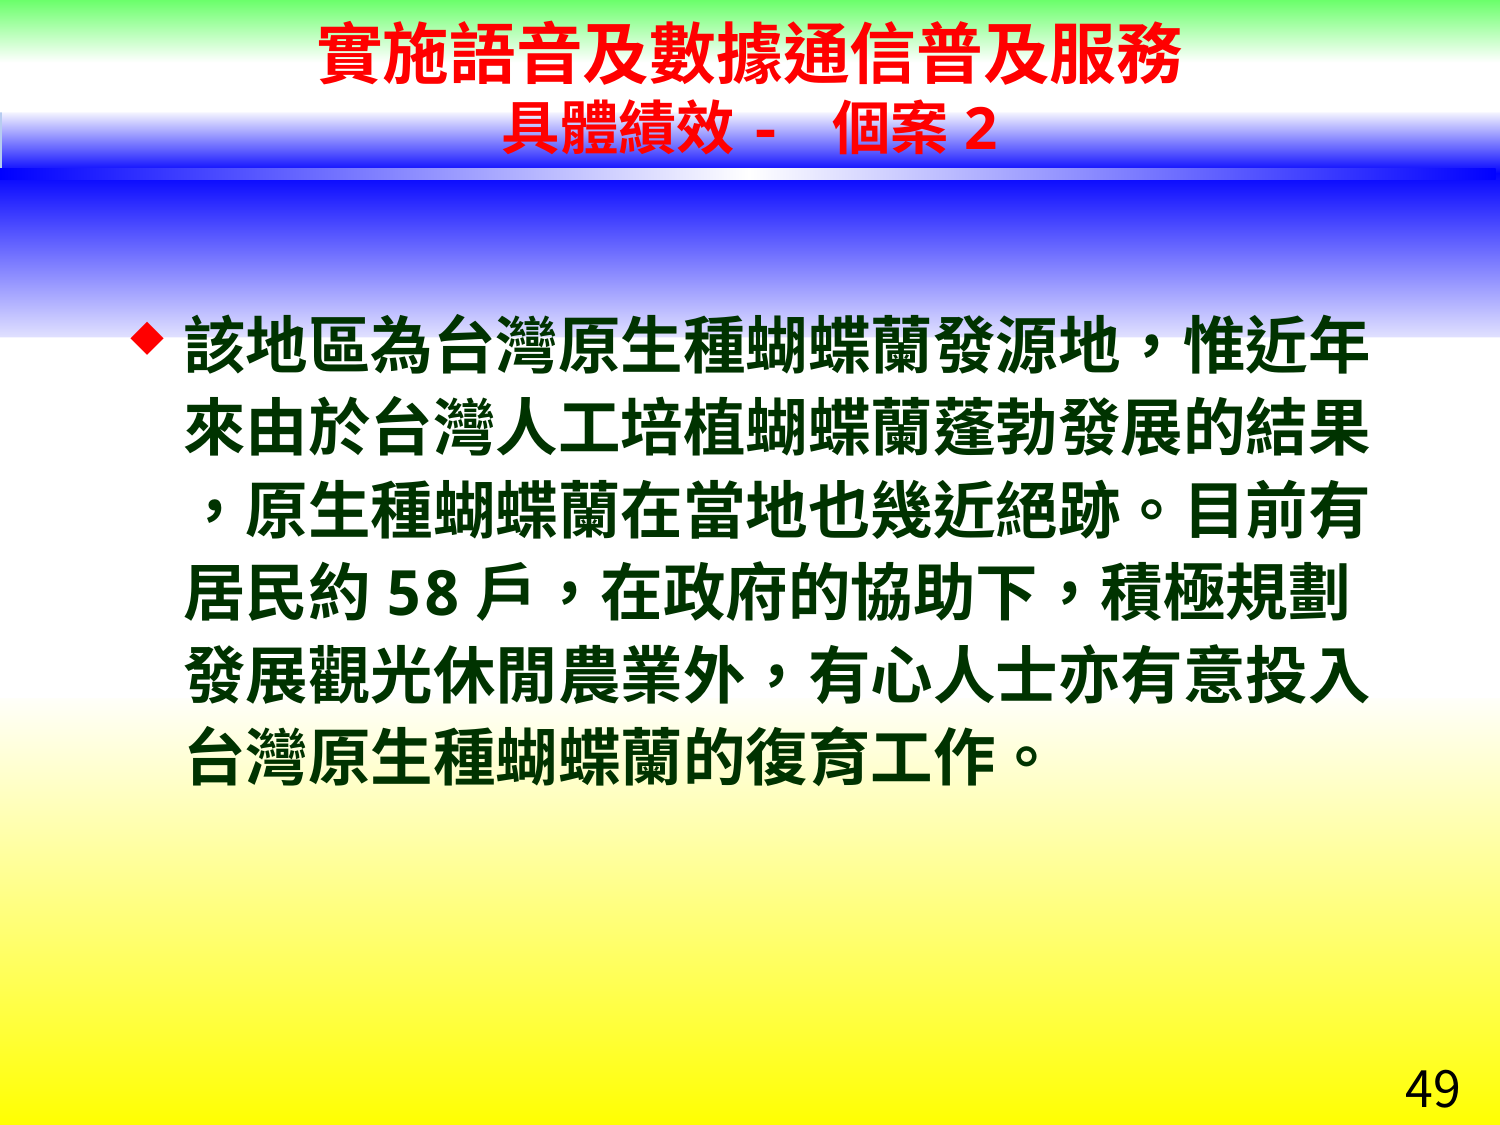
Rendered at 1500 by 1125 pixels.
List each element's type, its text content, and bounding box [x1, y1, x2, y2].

list 該地區為台灣原生種蝴蝶蘭發源地，惟近年來由於台灣人工培植蝴蝶蘭蓬勃發展的結果，原生種蝴蝶蘭在當地也幾近絕跡。目前有居民約58戶，在政府的協助下，積極規劃發展觀光休閒農業外，有心人士亦有意投入台灣原生種蝴蝶蘭的復育工作。 [112, 290, 1388, 966]
title 實施語音及數據通信普及服務 具體績效- 個案2 [0, 0, 1500, 173]
